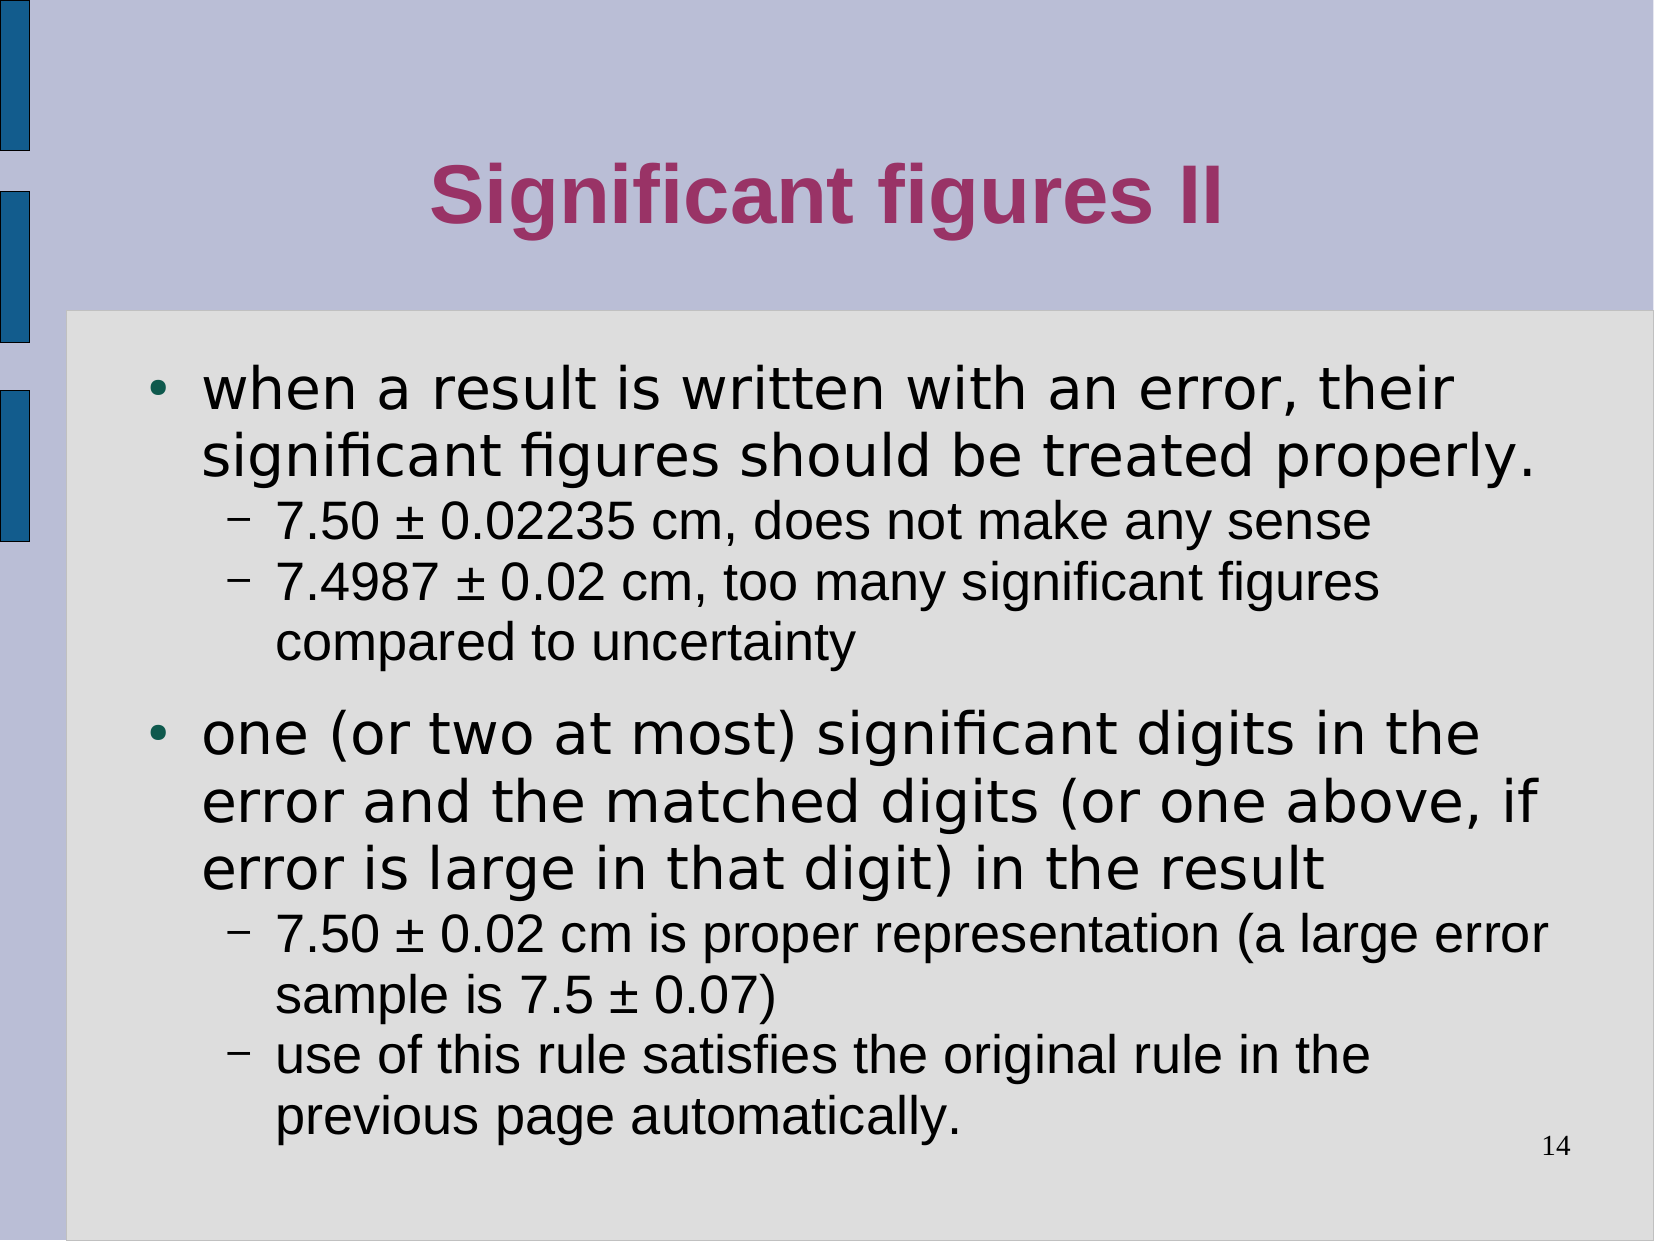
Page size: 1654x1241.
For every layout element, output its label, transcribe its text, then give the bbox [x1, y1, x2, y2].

title Significant figures II [121, 98, 1534, 291]
list when a result is written with an error, their significant figures should be treated properly. 7.50 ± 0.02235 cm, does not make any sense 7.4987 ± 0.02 cm, too many significant figures compared to uncertainty one (or two at most) significant digits in the error and the matched digits (or one above, if error is large in that digit) in the result 7.50 ± 0.02 cm is proper representation (a large error sample is 7.5 ± 0.07) use of this rule satisfies the original rule in the previous page automatically. [130, 355, 1556, 1207]
